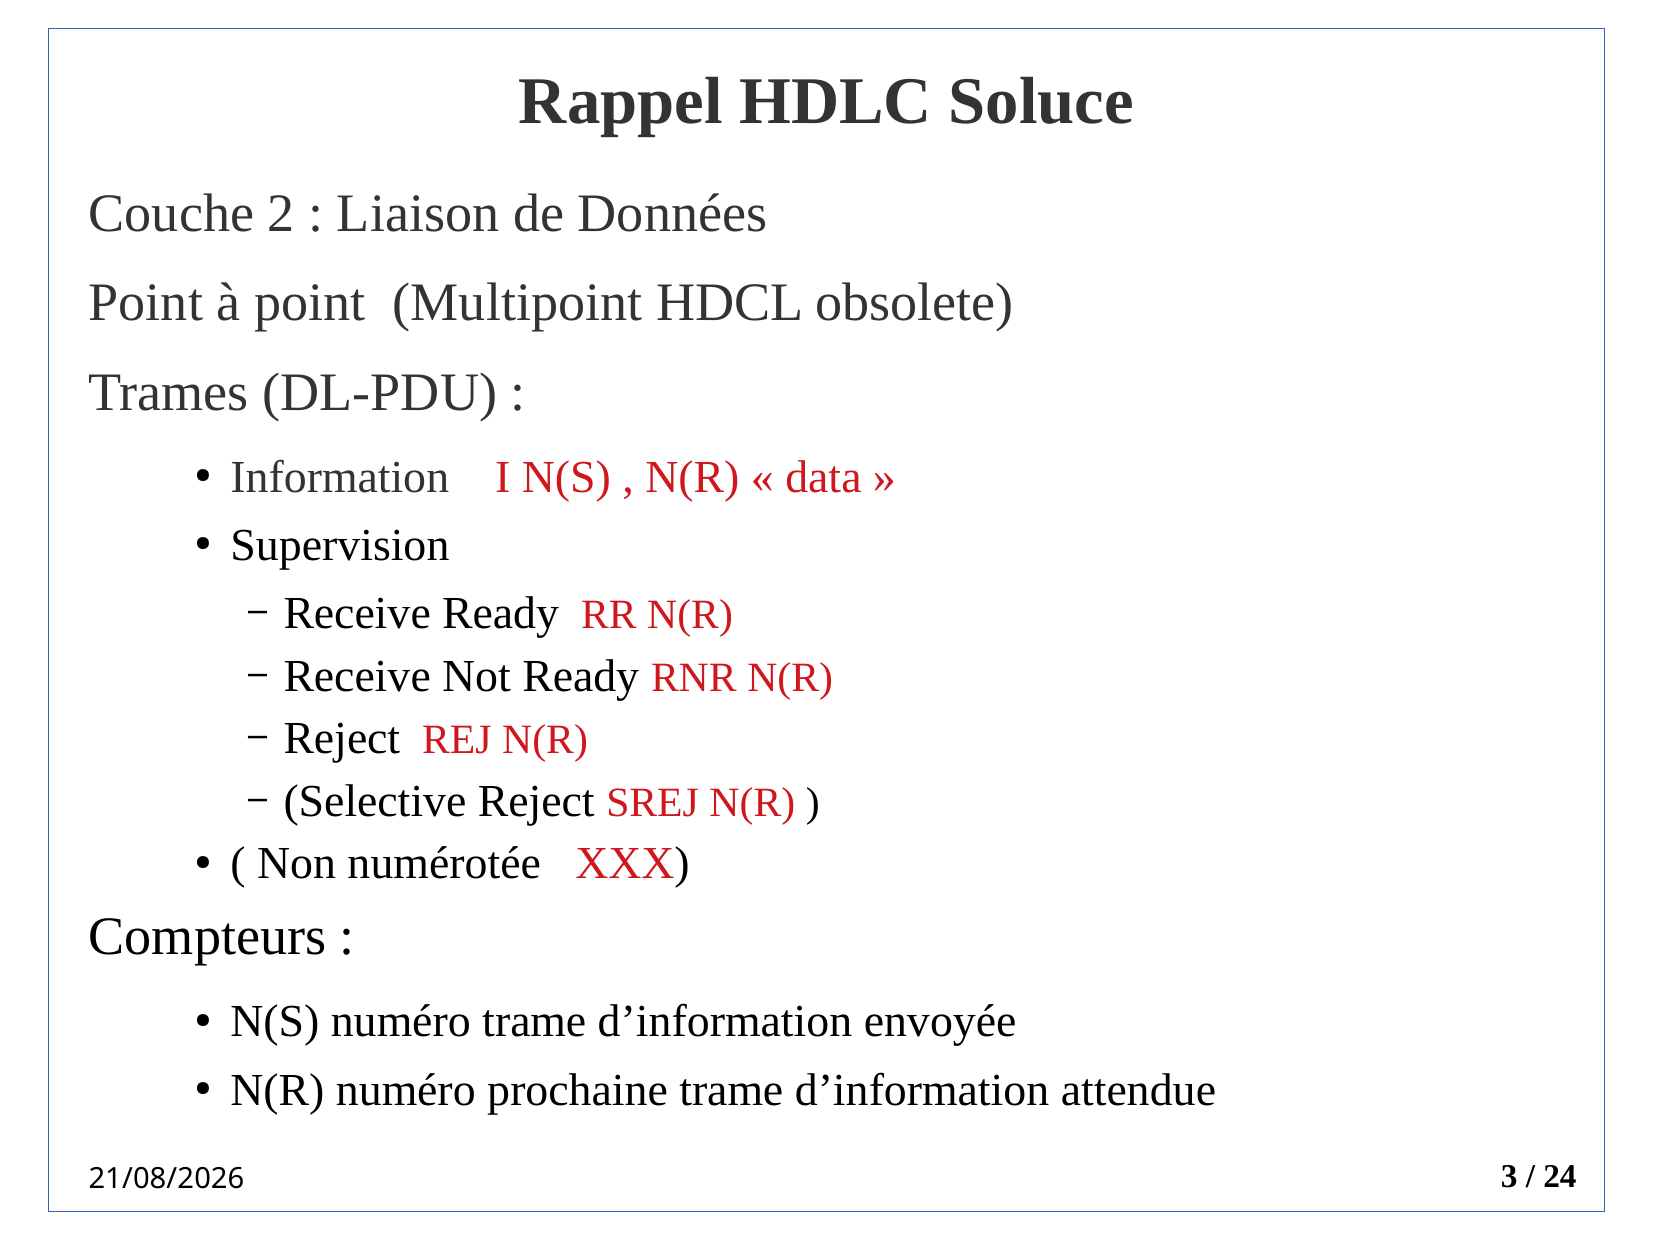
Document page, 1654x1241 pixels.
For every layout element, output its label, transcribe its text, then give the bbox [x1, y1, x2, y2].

title Rappel HDLC Soluce [88, 61, 1565, 142]
list Couche 2 : Liaison de Données Point à point (Multipoint HDCL obsolete) Trames (DL-PDU) : Information I N(S) , N(R) « data » Supervision Receive Ready RR N(R) Receive Not Ready RNR N(R) Reject REJ N(R) (Selective Reject SREJ N(R) ) ( Non numérotée XXX) Compteurs : N(S) numéro trame d’information envoyée N(R) numéro prochaine trame d’information attendue [88, 183, 1565, 1123]
